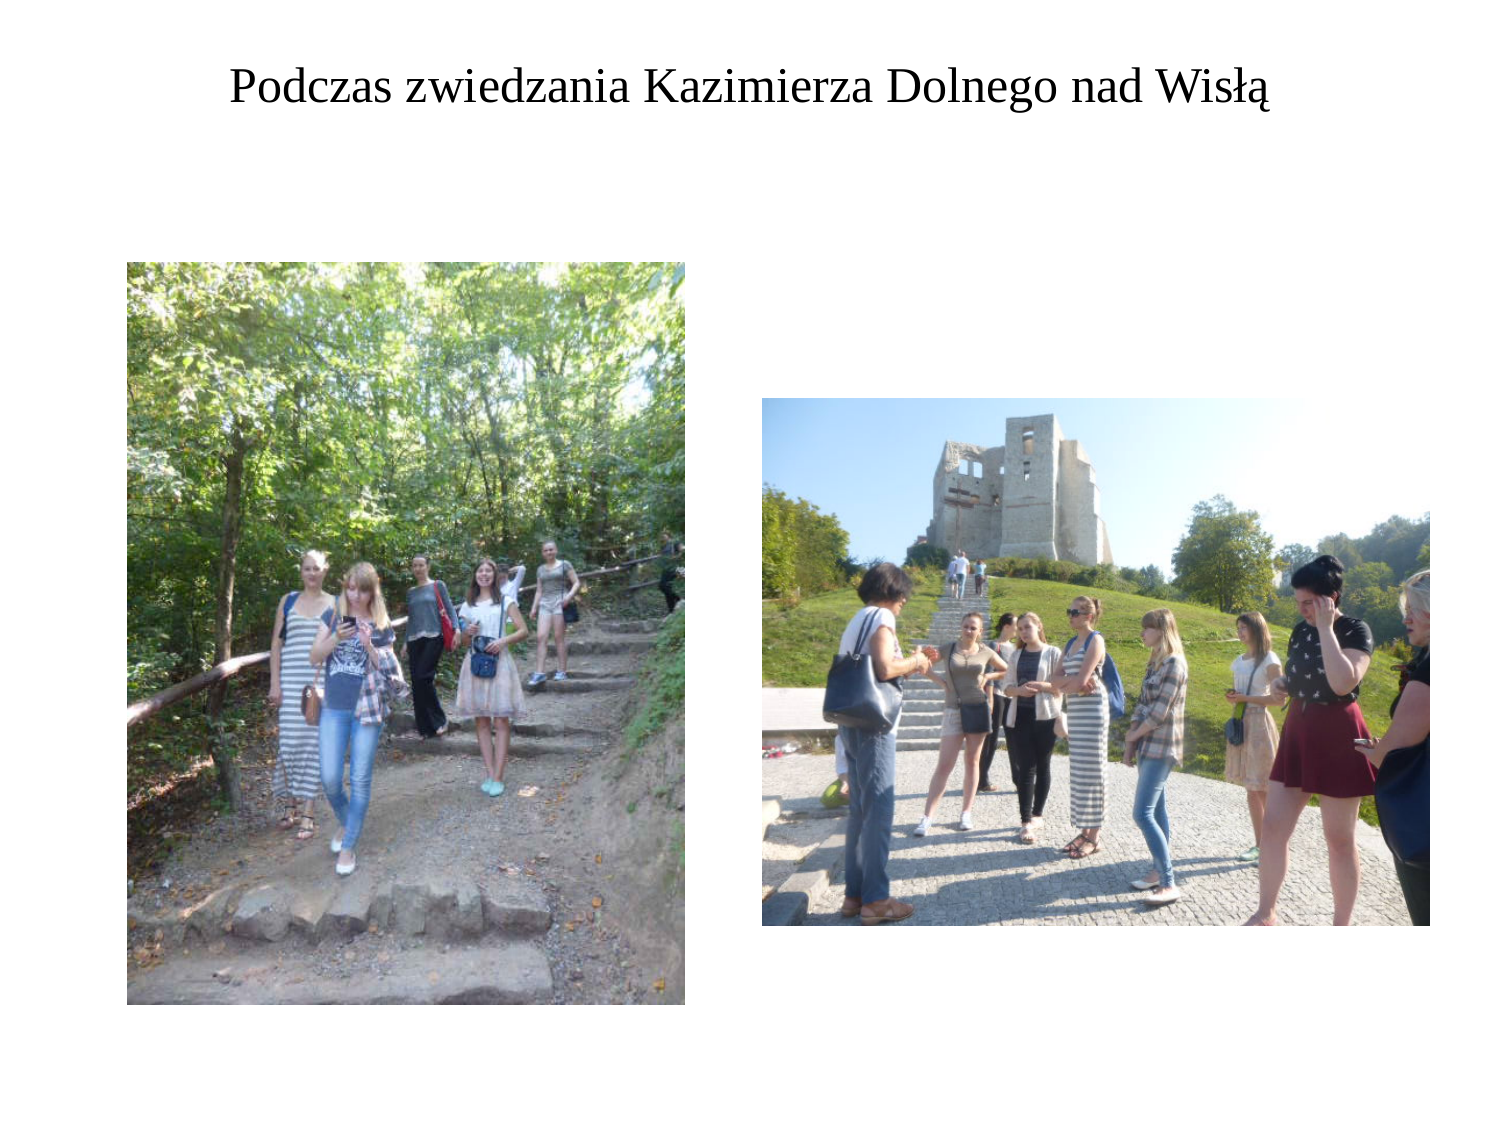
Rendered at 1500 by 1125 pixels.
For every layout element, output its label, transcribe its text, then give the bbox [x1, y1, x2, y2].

picture [762, 398, 1430, 926]
title Podczas zwiedzania Kazimierza Dolnego nad Wisłą [75, 45, 1425, 233]
picture [127, 262, 685, 1005]
